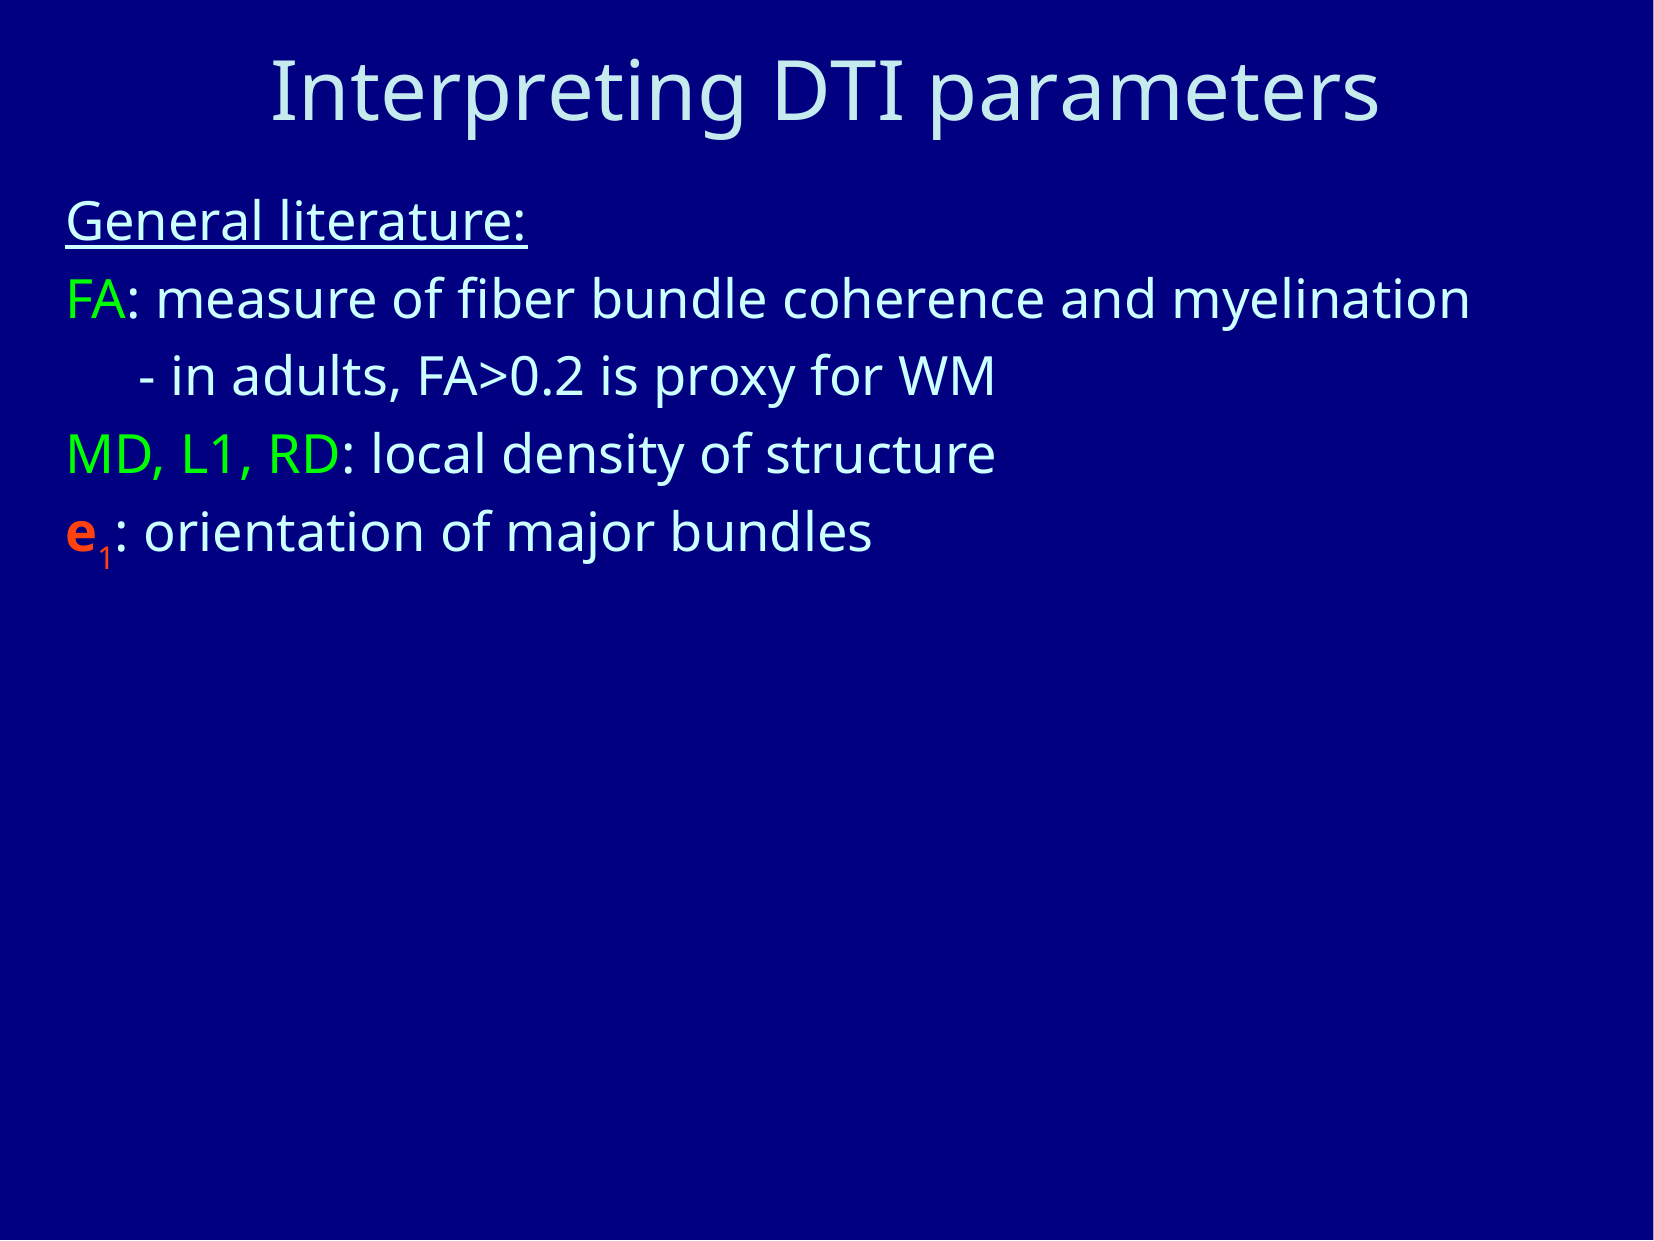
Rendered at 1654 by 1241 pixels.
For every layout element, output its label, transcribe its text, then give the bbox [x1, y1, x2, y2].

text_box General literature: FA: measure of fiber bundle coherence and myelination - in adults, FA>0.2 is proxy for WM MD, L1, RD: local density of structure e1: orientation of major bundles [50, 171, 1604, 577]
title Interpreting DTI parameters [0, 12, 1654, 163]
